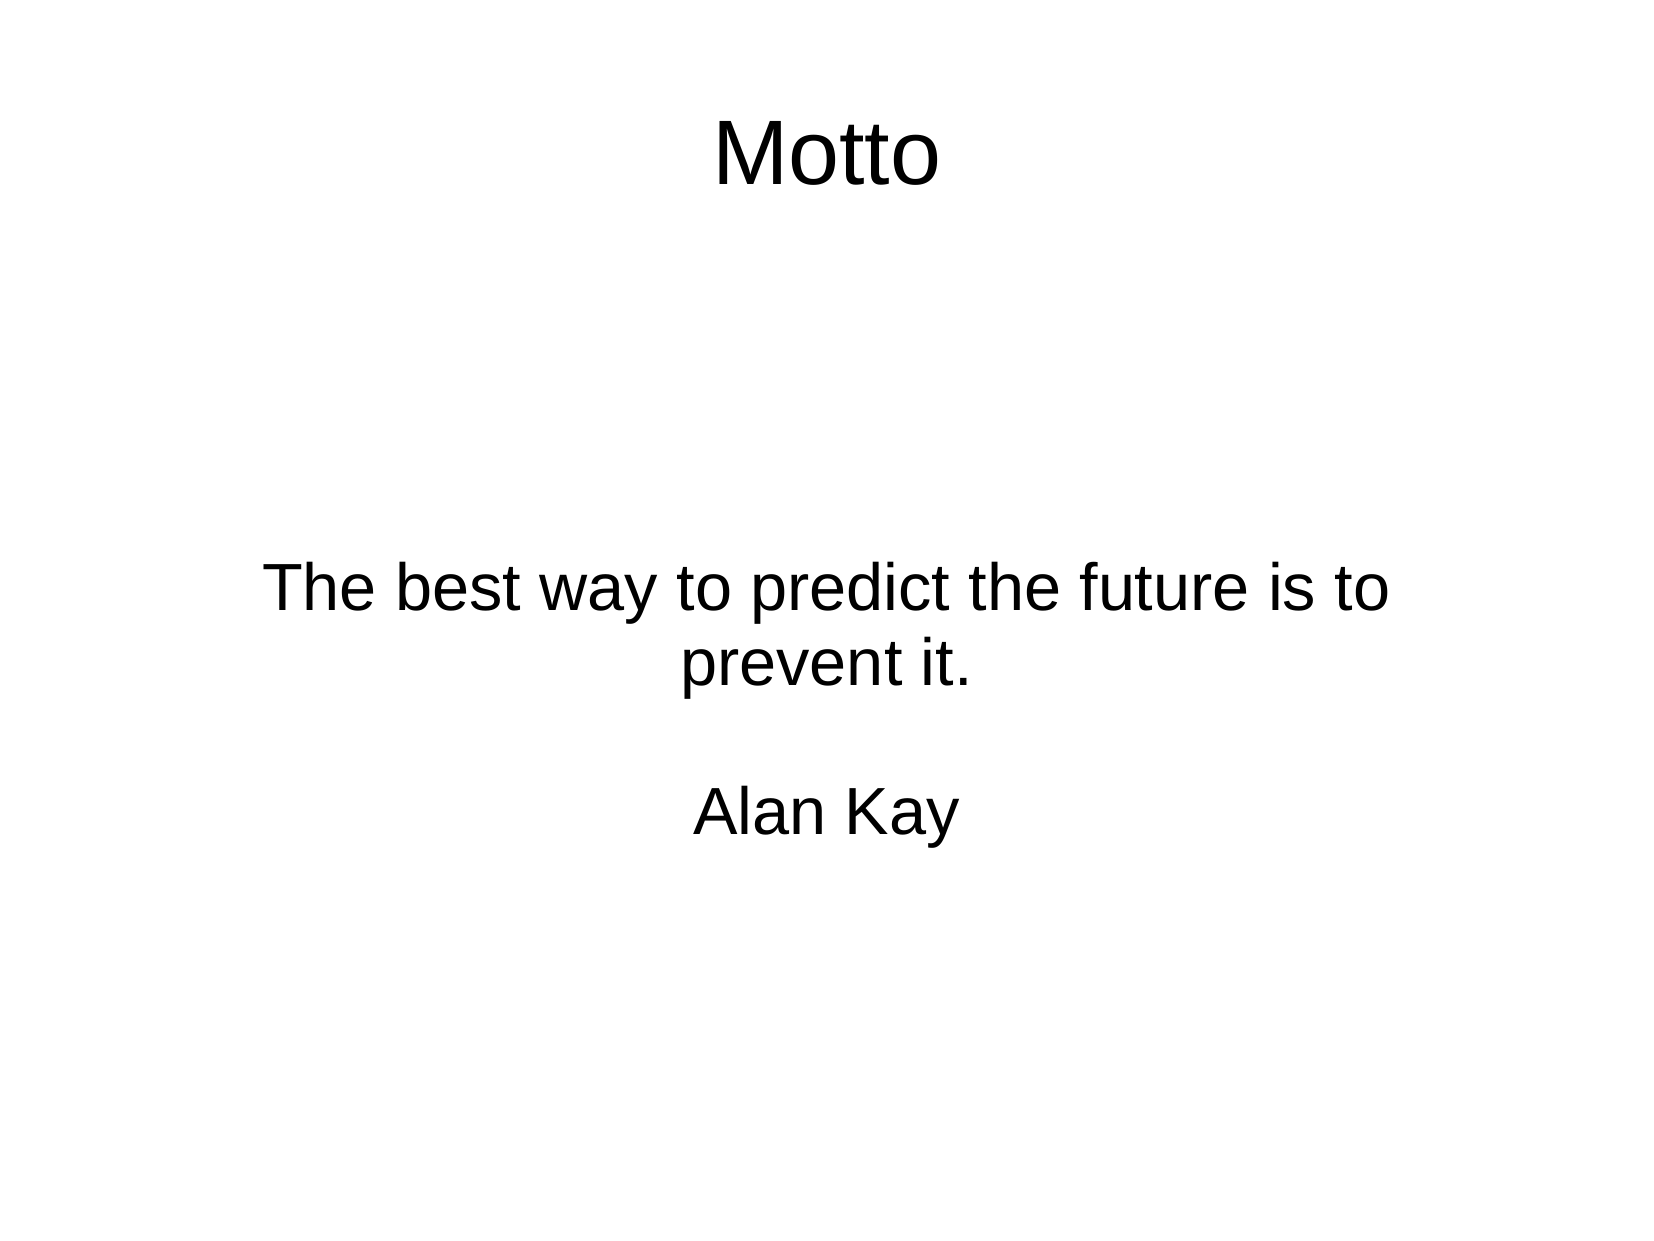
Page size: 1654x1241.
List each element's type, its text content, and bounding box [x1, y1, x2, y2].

title Motto [82, 56, 1571, 250]
subtitle The best way to predict the future is to prevent it. Alan Kay [82, 297, 1571, 1102]
